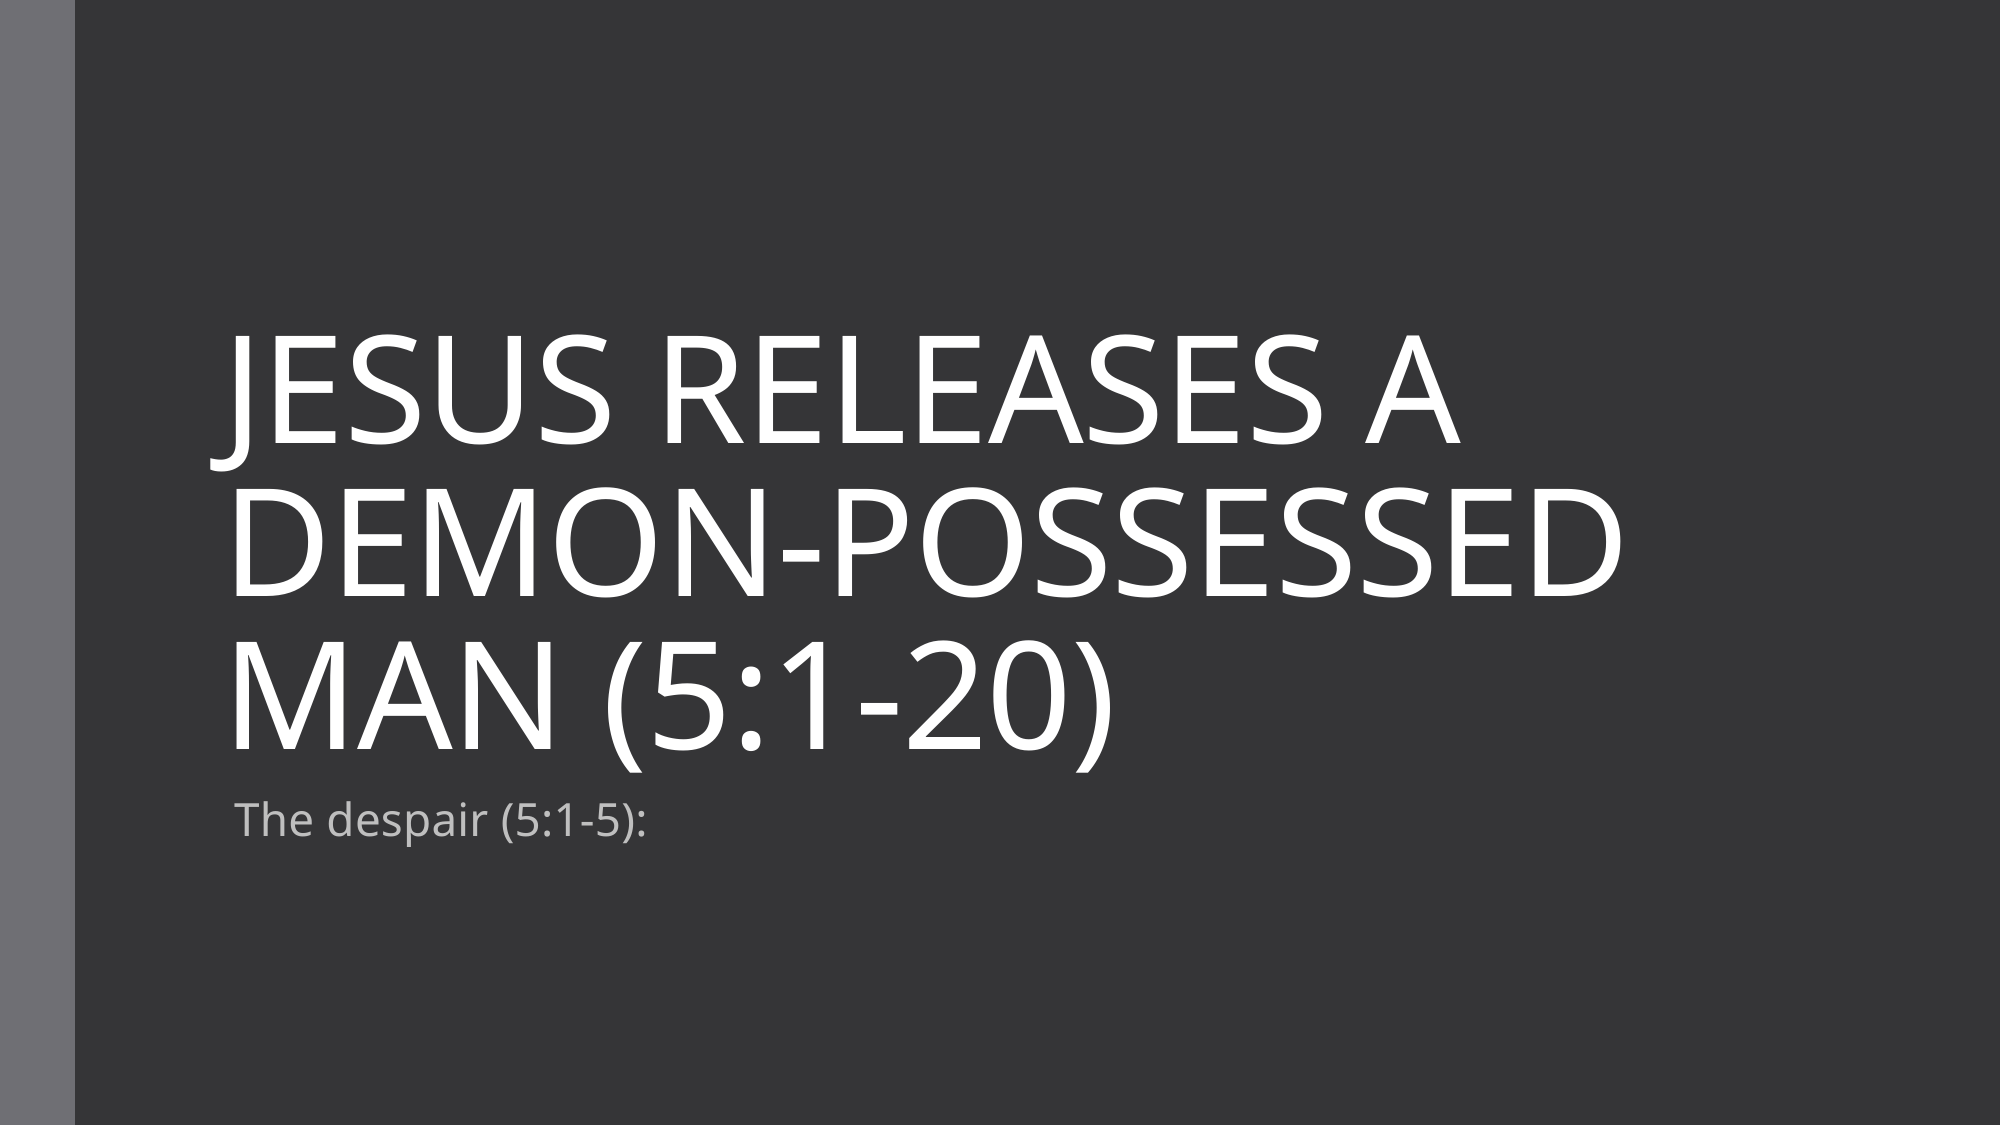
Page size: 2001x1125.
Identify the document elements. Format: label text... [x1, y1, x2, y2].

title JESUS RELEASES A DEMON-POSSESSED MAN (5:1-20) [206, 124, 1752, 787]
subtitle The despair (5:1-5): [206, 787, 1752, 1066]
